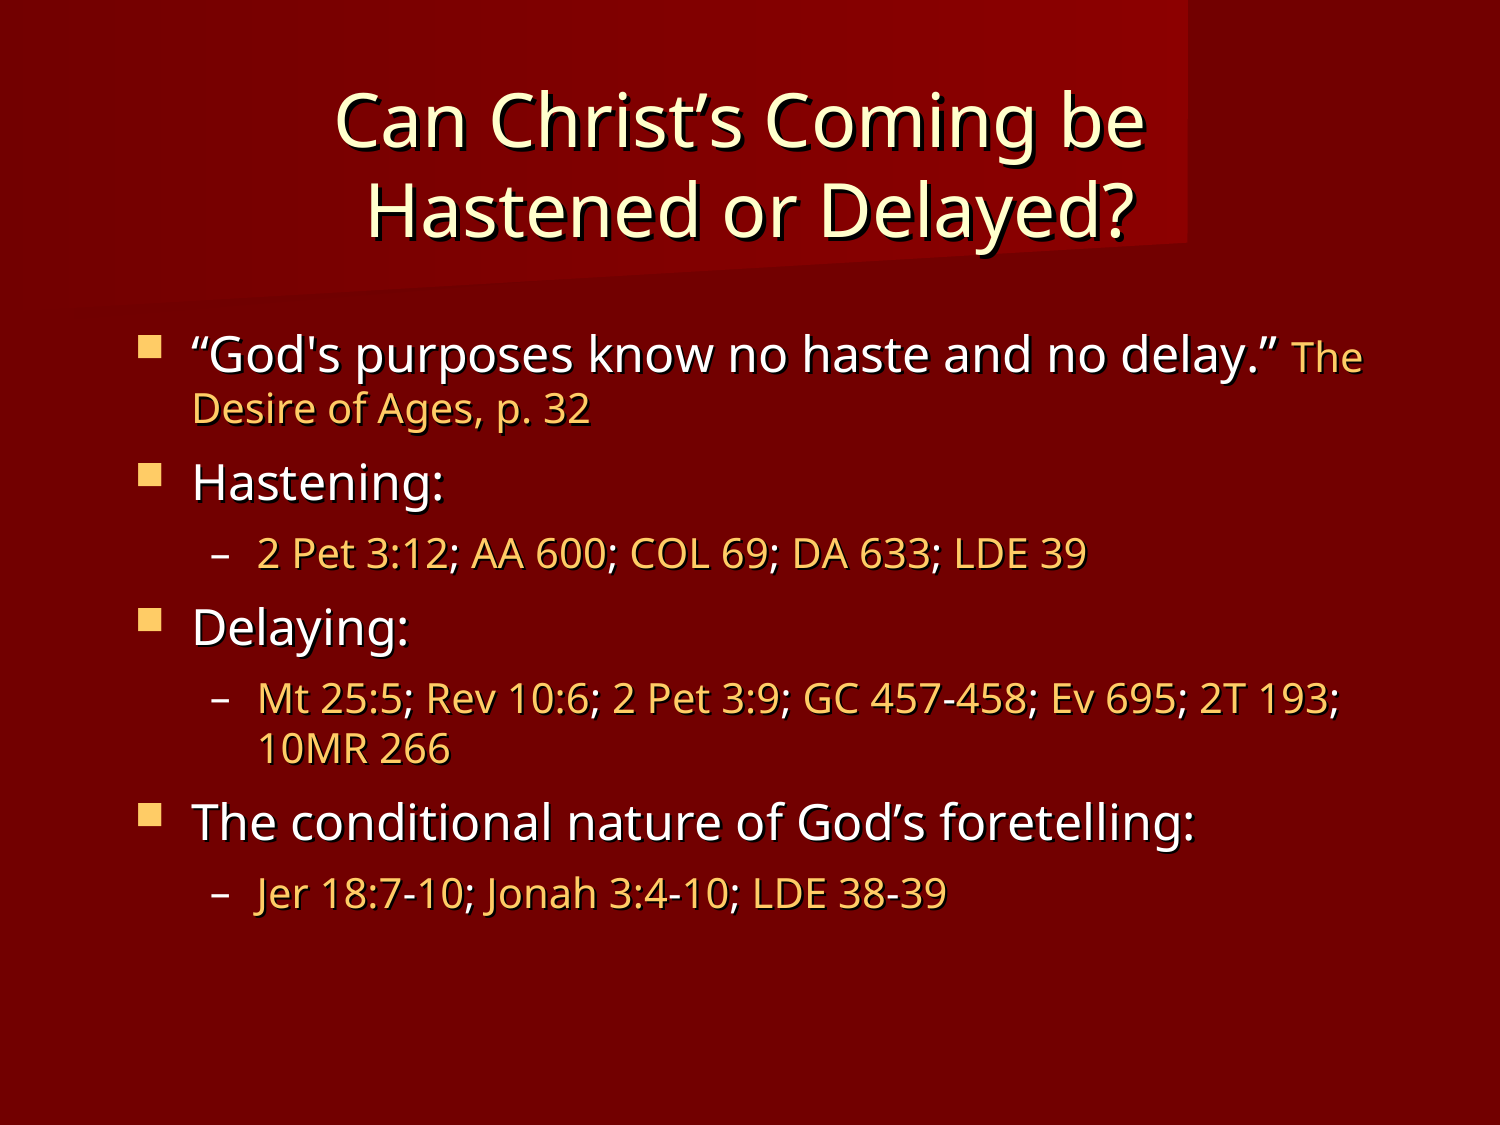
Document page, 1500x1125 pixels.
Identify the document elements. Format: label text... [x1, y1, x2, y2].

list “God's purposes know no haste and no delay.” The Desire of Ages, p. 32 Hastening: 2 Pet 3:12; AA 600; COL 69; DA 633; LDE 39 Delaying: Mt 25:5; Rev 10:6; 2 Pet 3:9; GC 457-458; Ev 695; 2T 193; 10MR 266 The conditional nature of God’s foretelling: Jer 18:7-10; Jonah 3:4-10; LDE 38-39 [120, 314, 1381, 1084]
title Can Christ’s Coming be Hastened or Delayed? [0, 64, 1500, 261]
